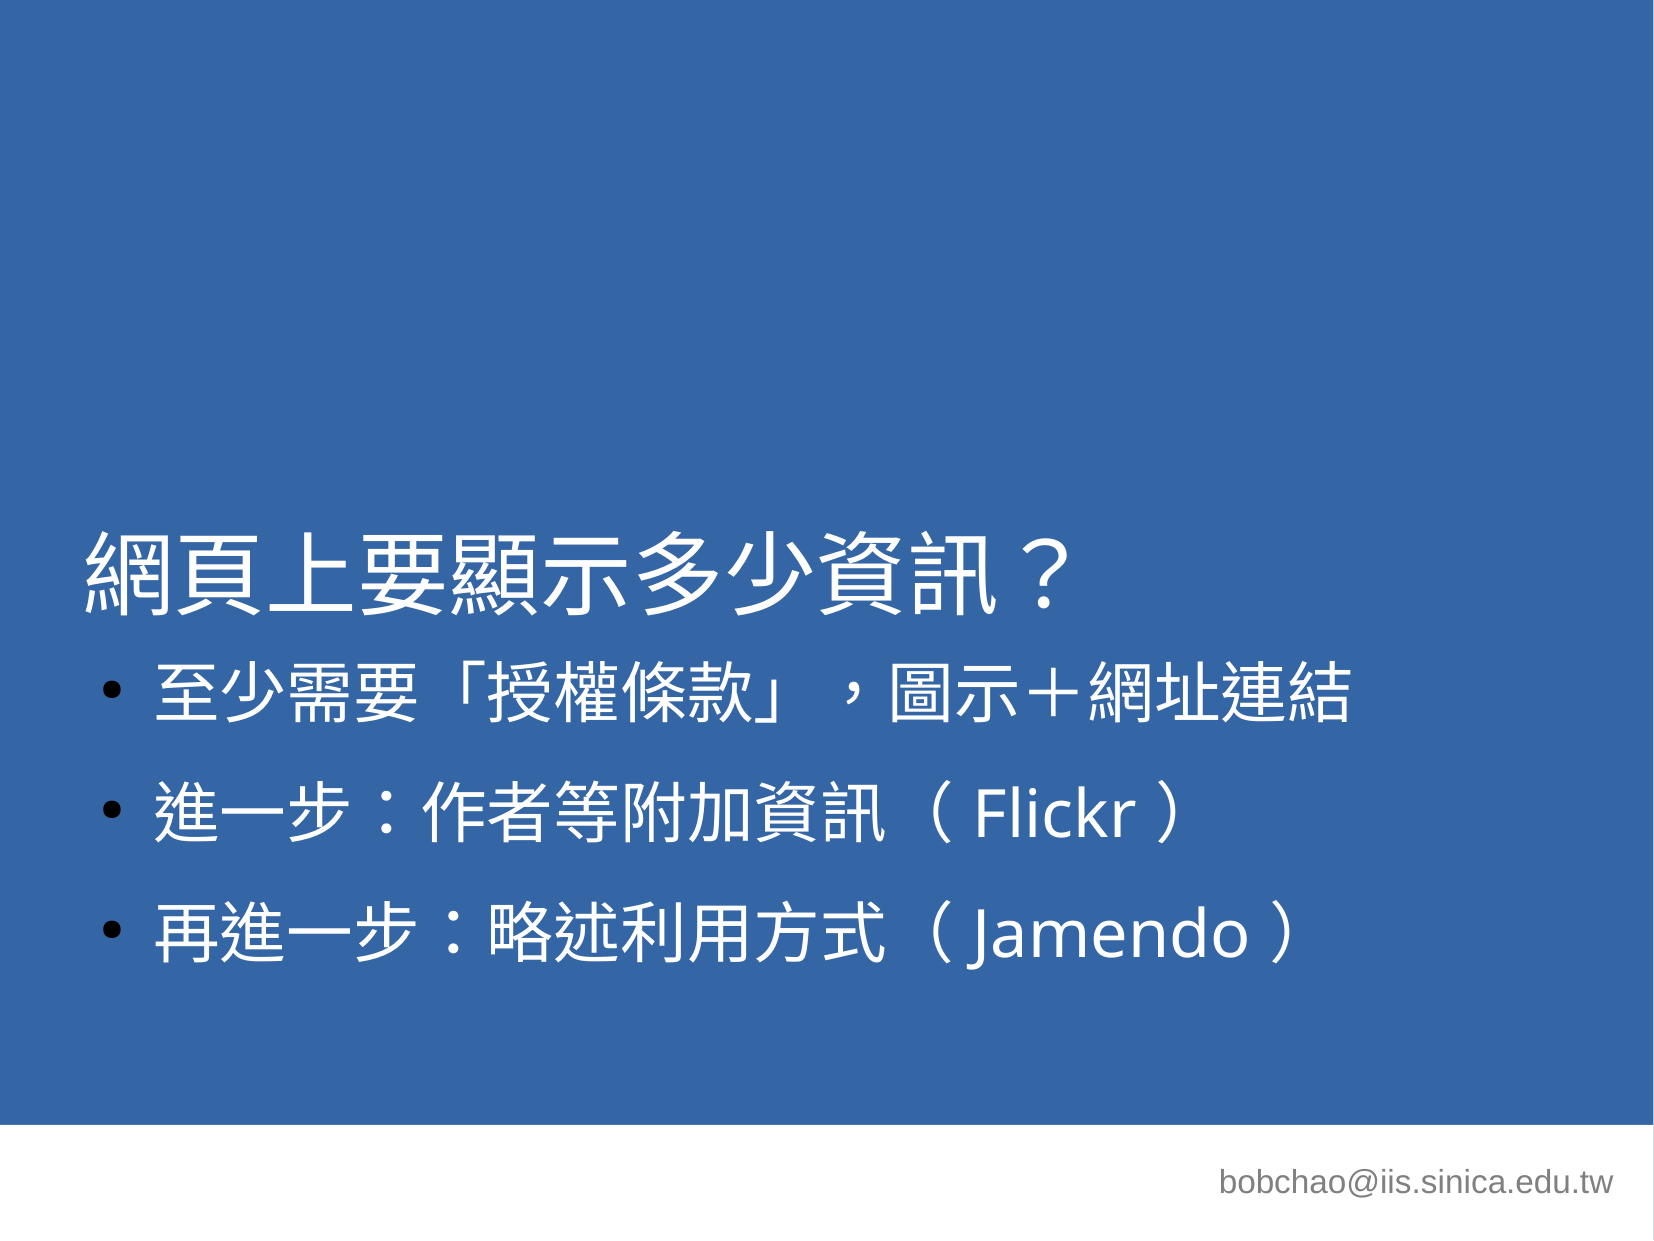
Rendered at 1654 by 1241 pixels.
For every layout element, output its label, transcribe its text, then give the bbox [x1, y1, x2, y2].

list 至少需要「授權條款」，圖示＋網址連結 進一步：作者等附加資訊（Flickr） 再進一步：略述利用方式（Jamendo） [82, 646, 1571, 1088]
title 網頁上要顯示多少資訊？ [82, 469, 1571, 646]
